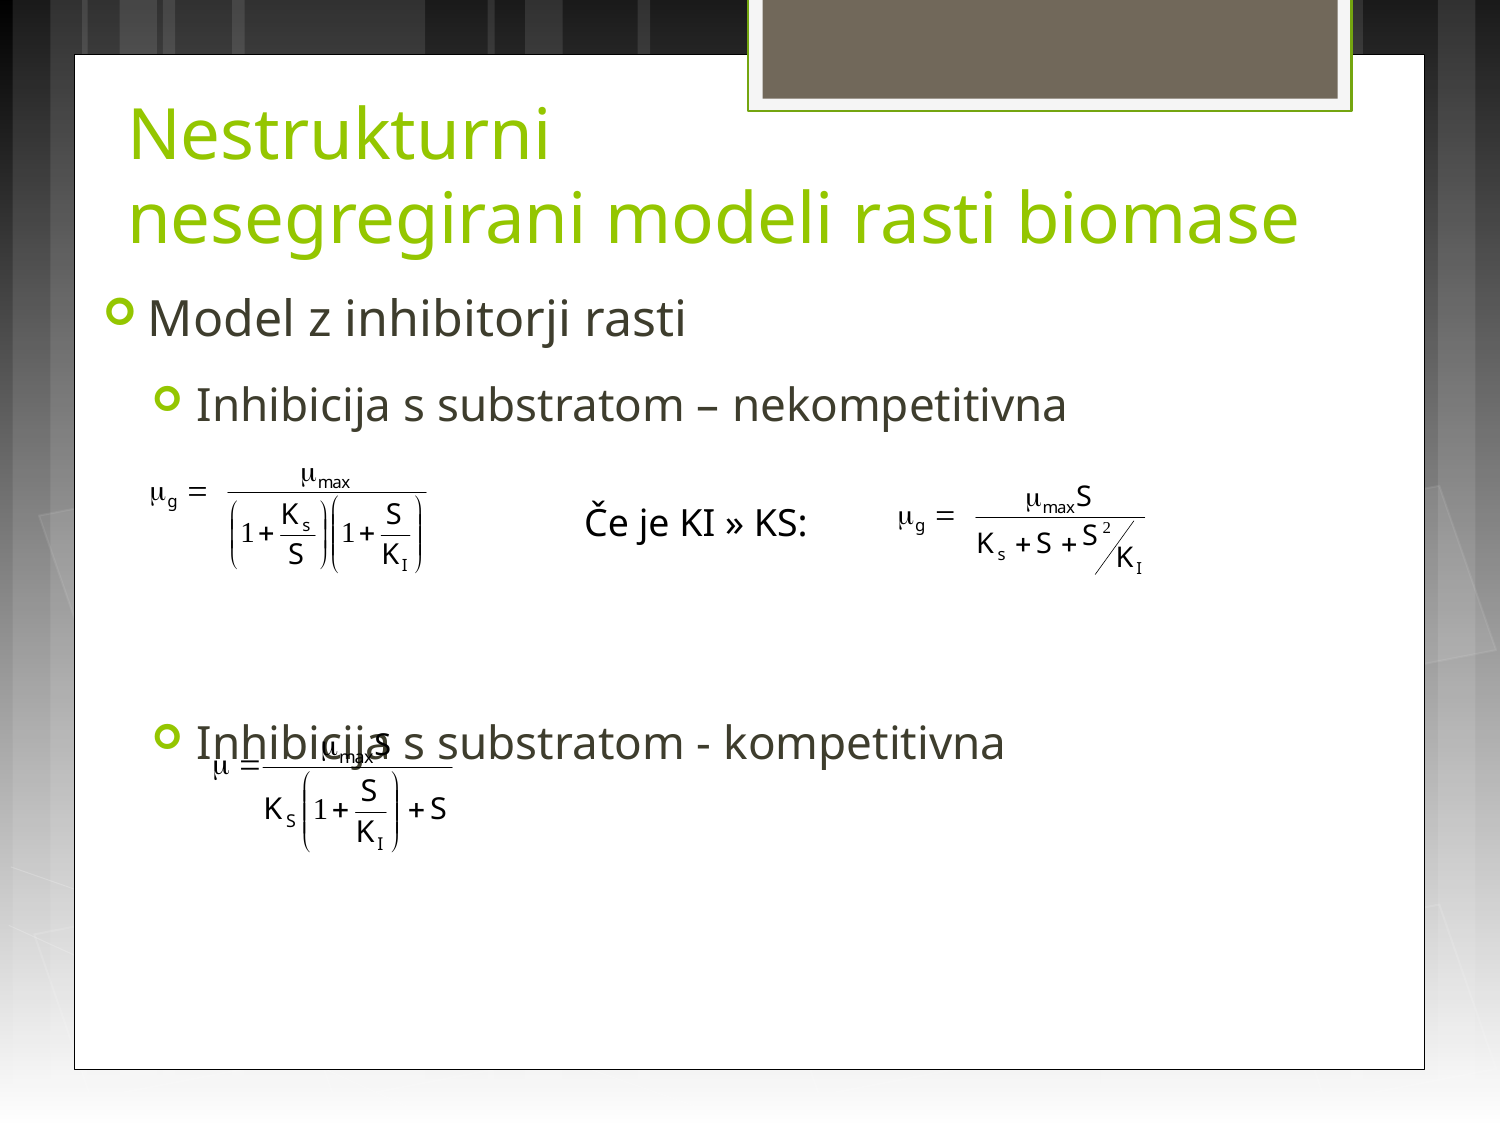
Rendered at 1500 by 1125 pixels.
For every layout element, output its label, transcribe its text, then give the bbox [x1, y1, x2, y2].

title Nestrukturni nesegregirani modeli rasti biomase [112, 78, 1447, 266]
picture [893, 479, 1176, 580]
picture [145, 454, 457, 580]
text_box Če je KI » KS: [569, 491, 823, 552]
chart [894, 479, 1177, 582]
chart [208, 727, 460, 861]
picture [208, 727, 459, 859]
list Model z inhibitorji rasti Inhibicija s substratom – nekompetitivna Inhibicija s substratom - kompetitivna [76, 278, 1189, 855]
chart [147, 456, 460, 582]
